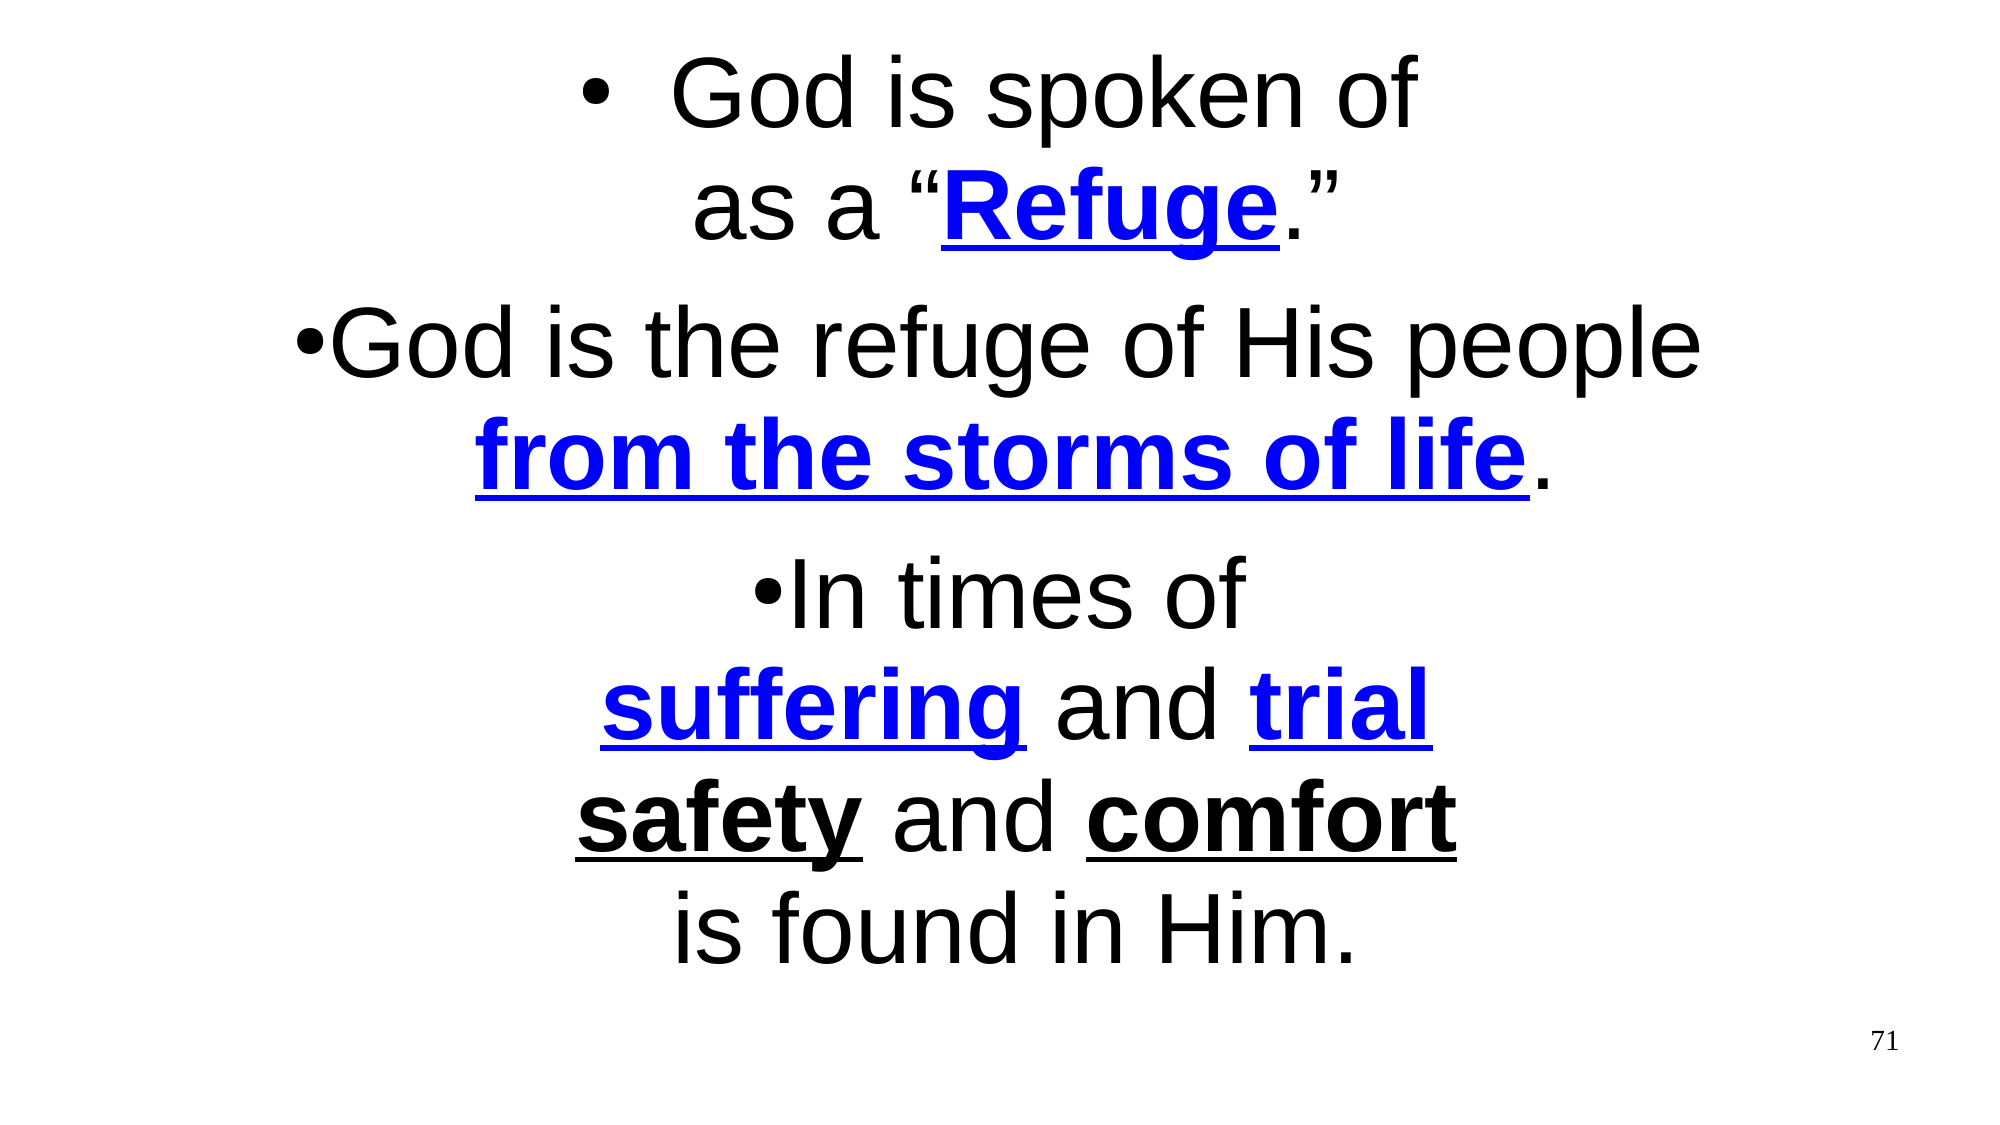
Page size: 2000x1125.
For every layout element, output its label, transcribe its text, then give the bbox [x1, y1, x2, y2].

list God is spoken of as a “Refuge.” God is the refuge of His people from the storms of life. In times of suffering and trial safety and comfort is found in Him. [37, 37, 1988, 1088]
